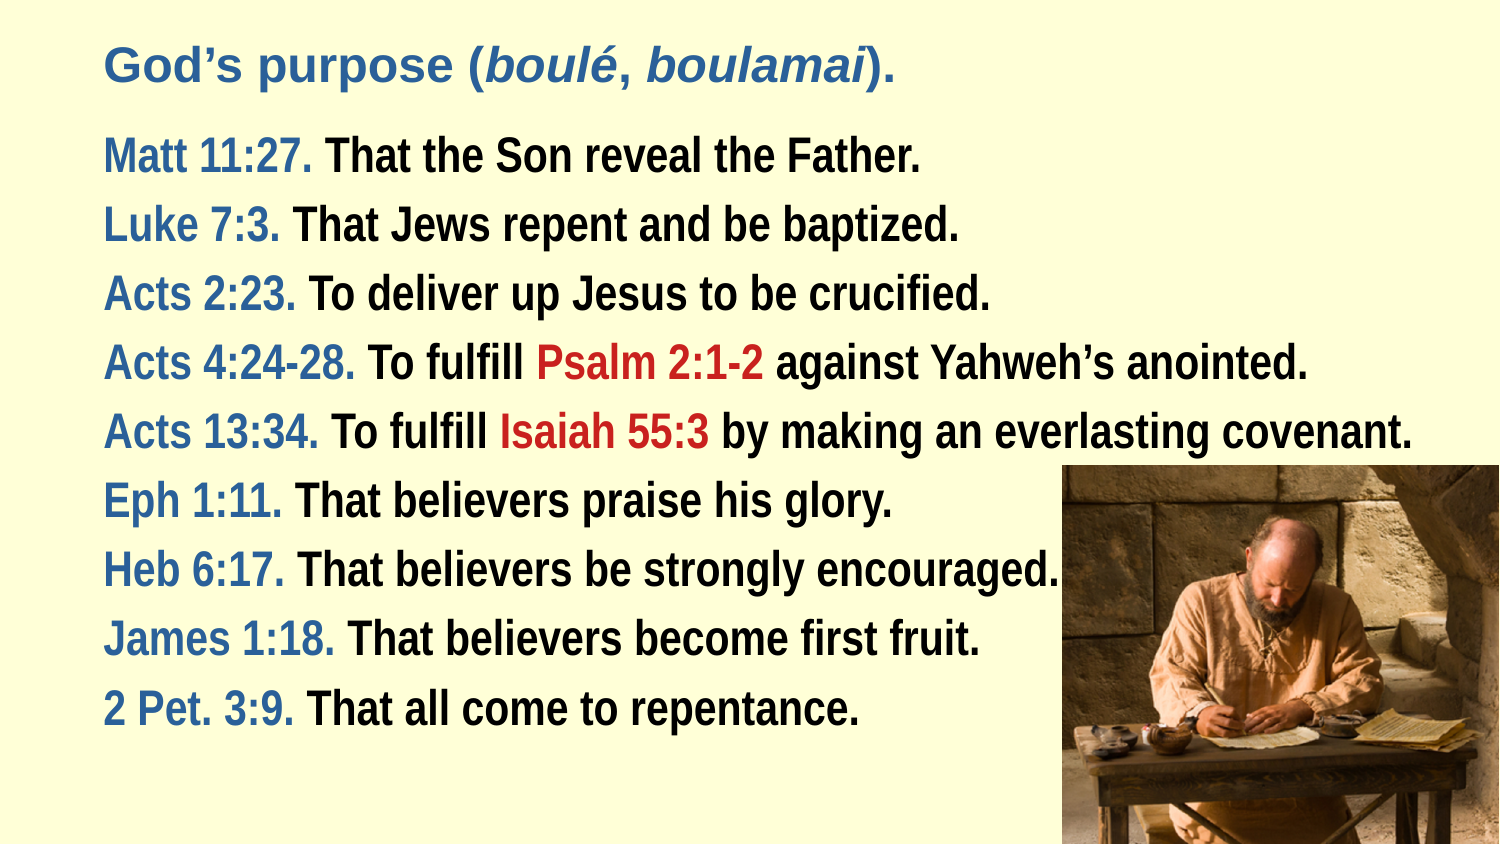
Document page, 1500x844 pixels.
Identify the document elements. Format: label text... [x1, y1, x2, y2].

text_box God’s purpose (boulé, boulamai). [88, 29, 1359, 101]
picture [1062, 465, 1499, 844]
text_box Matt 11:27. That the Son reveal the Father. Luke 7:3. That Jews repent and be baptized. Acts 2:23. To deliver up Jesus to be crucified. Acts 4:24-28. To fulfill Psalm 2:1-2 against Yahweh’s anointed. Acts 13:34. To fulfill Isaiah 55:3 by making an everlasting covenant. Eph 1:11. That believers praise his glory. Heb 6:17. That believers be strongly encouraged. James 1:18. That believers become first fruit. 2 Pet. 3:9. That all come to repentance. [88, 118, 1500, 806]
